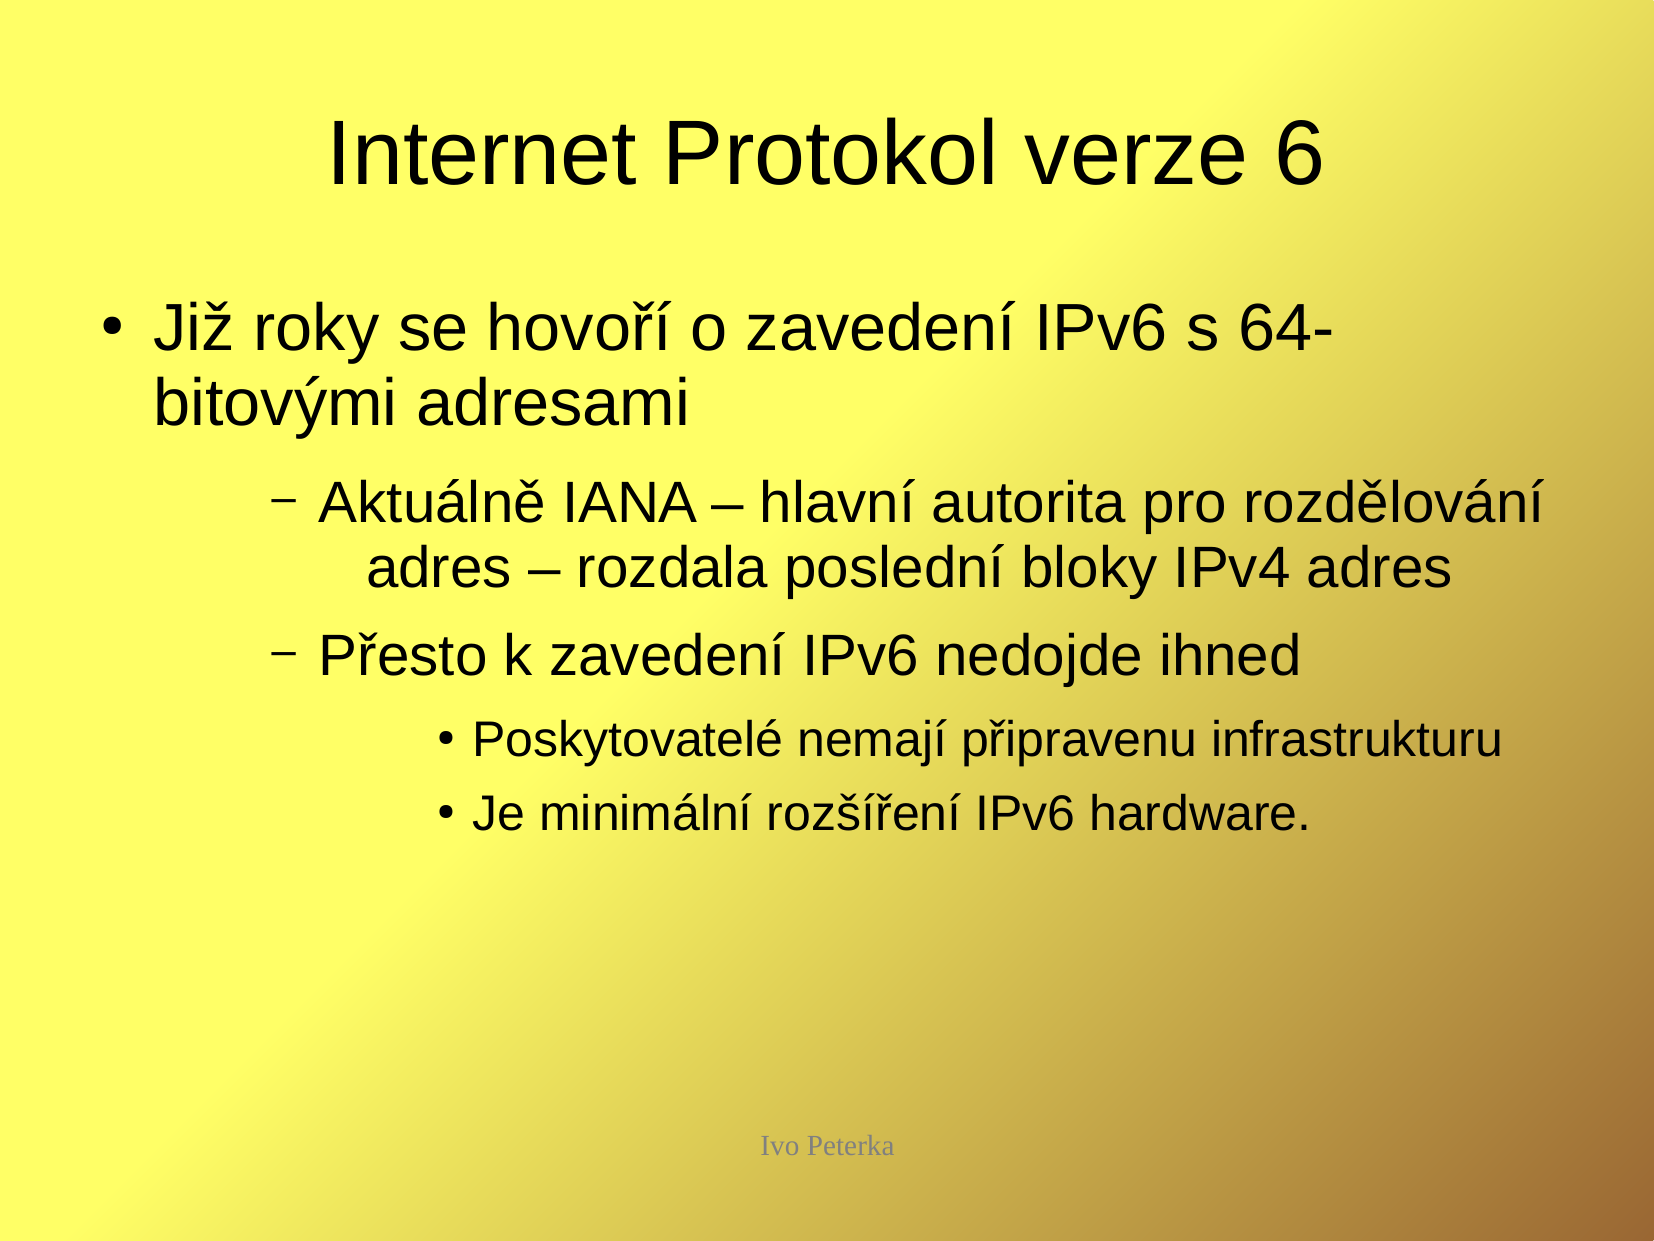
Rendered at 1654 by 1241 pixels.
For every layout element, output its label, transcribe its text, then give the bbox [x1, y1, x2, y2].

list Již roky se hovoří o zavedení IPv6 s 64-bitovými adresami Aktuálně IANA – hlavní autorita pro rozdělování adres – rozdala poslední bloky IPv4 adres Přesto k zavedení IPv6 nedojde ihned Poskytovatelé nemají připravenu infrastrukturu Je minimální rozšíření IPv6 hardware. [82, 290, 1571, 1094]
title Internet Protokol verze 6 [82, 56, 1571, 250]
